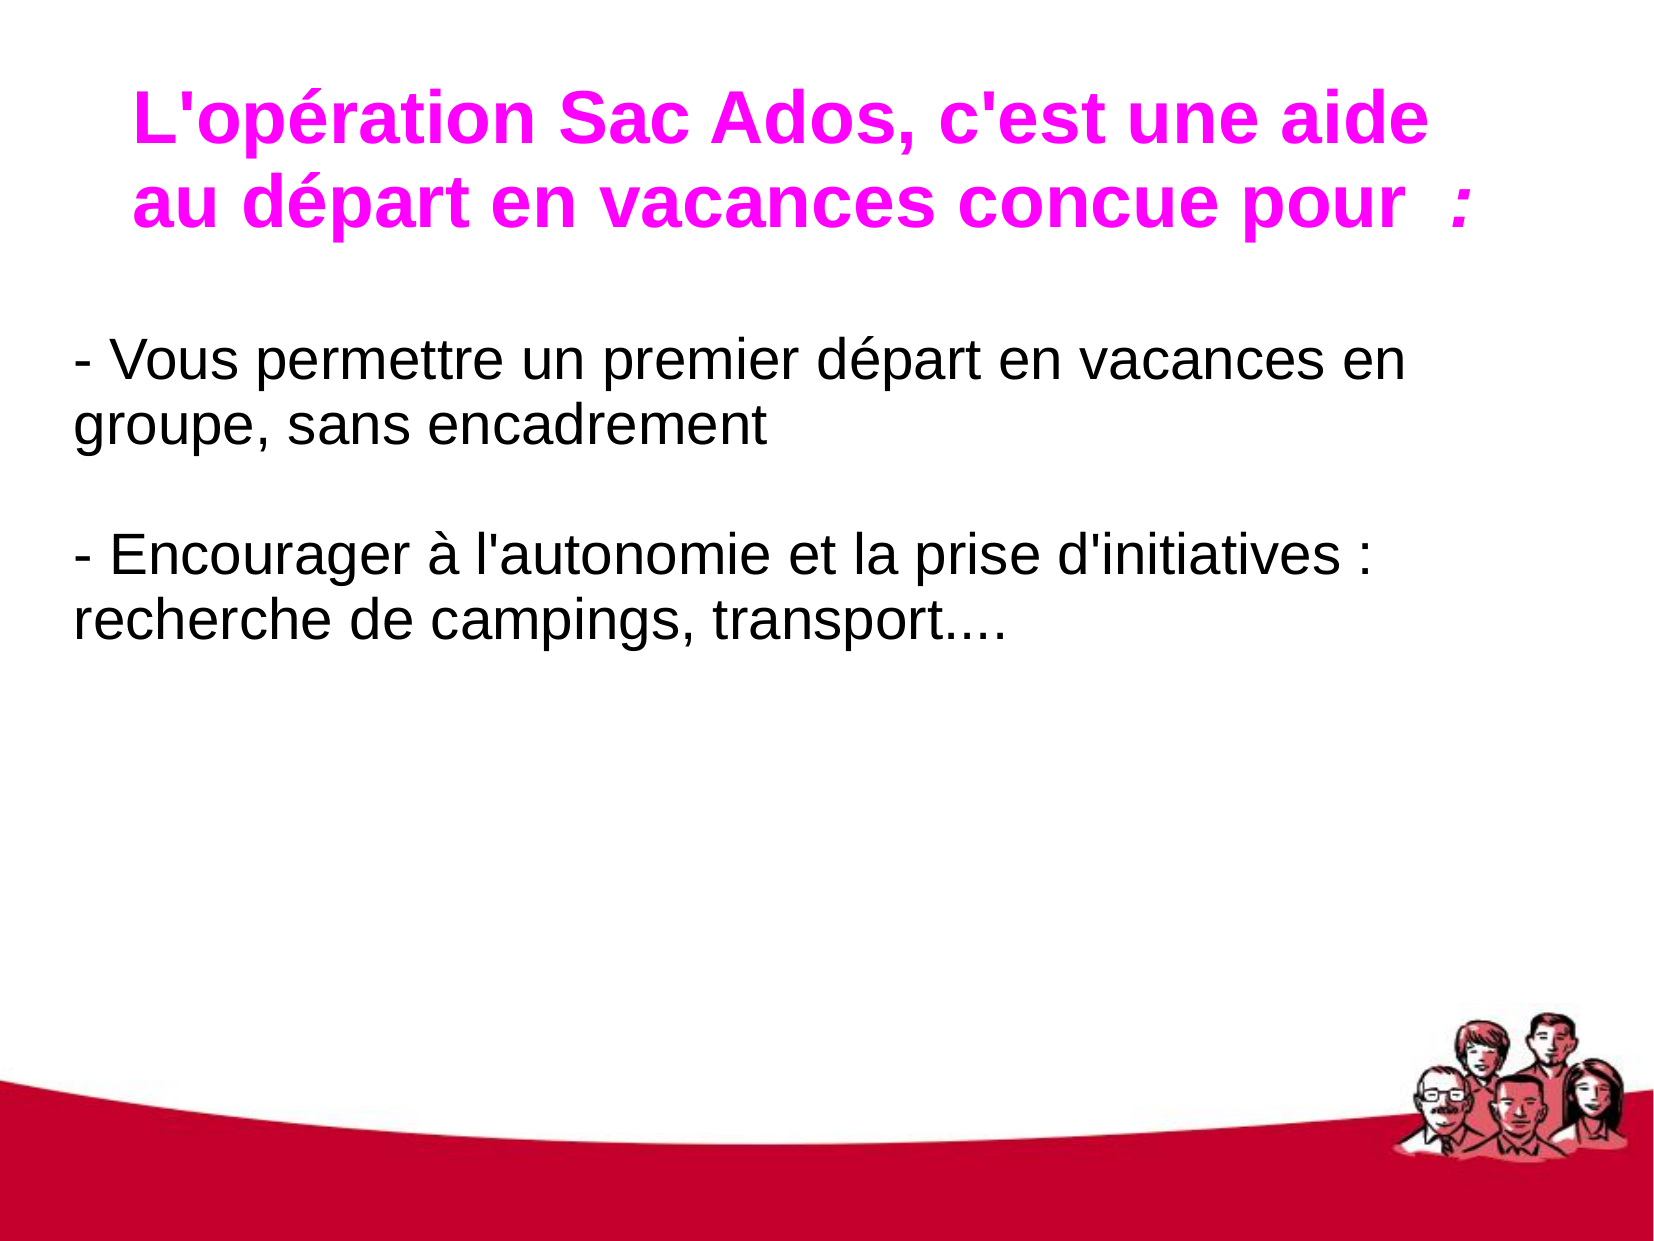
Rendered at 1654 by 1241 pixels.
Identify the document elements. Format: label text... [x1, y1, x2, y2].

text_box - Vous permettre un premier départ en vacances en groupe, sans encadrement - Encourager à l'autonomie et la prise d'initiatives : recherche de campings, transport.... [59, 277, 1565, 1003]
text_box L'opération Sac Ados, c'est une aide au départ en vacances concue pour : [118, 68, 1506, 277]
picture [0, 1003, 1654, 1241]
